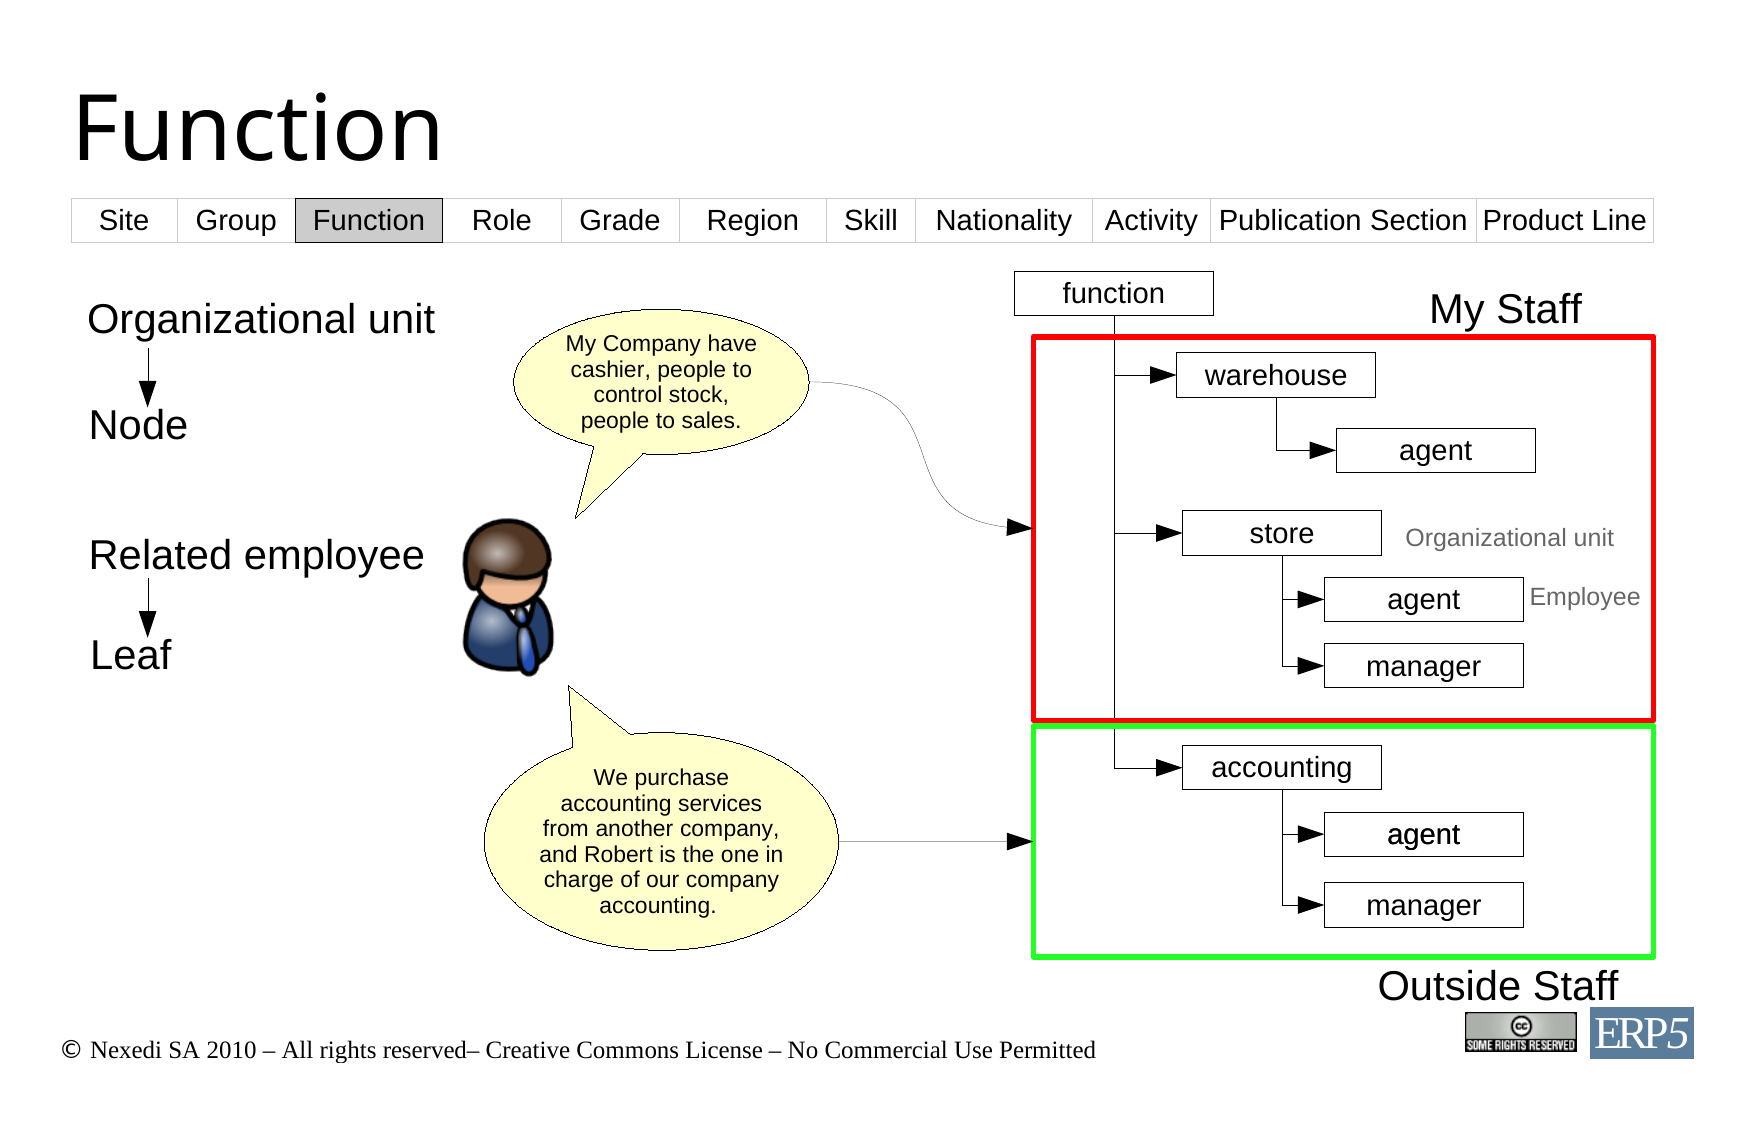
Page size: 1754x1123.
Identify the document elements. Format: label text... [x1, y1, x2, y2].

text_box Function [295, 198, 443, 243]
text_box Grade [561, 198, 679, 243]
picture [425, 513, 592, 680]
text_box Product Line [1476, 198, 1654, 243]
text_box warehouse [1176, 352, 1376, 398]
text_box Leaf [90, 632, 172, 679]
text_box manager [1324, 643, 1524, 688]
text_box Nationality [915, 198, 1092, 243]
text_box store [1182, 510, 1382, 556]
text_box Group [177, 198, 295, 243]
picture [1465, 1012, 1577, 1052]
text_box Skill [826, 198, 915, 243]
text_box Related employee [88, 531, 426, 579]
text_box Site [71, 198, 177, 243]
text_box manager [1324, 882, 1524, 928]
text_box My Company have cashier, people to control stock, people to sales. [513, 309, 810, 513]
text_box Employee [1529, 582, 1642, 611]
text_box function [1014, 271, 1214, 316]
text_box We purchase accounting services from another company, and Robert is the one in charge of our company accounting. [484, 685, 839, 951]
text_box Activity [1092, 198, 1210, 243]
text_box Role [443, 198, 561, 243]
text_box Outside Staff [1377, 962, 1619, 1010]
text_box accounting [1182, 745, 1382, 790]
text_box Node [88, 401, 189, 449]
text_box agent [1324, 577, 1524, 622]
text_box Organizational unit [87, 295, 436, 342]
text_box My Staff [1429, 286, 1582, 333]
text_box agent [1336, 428, 1536, 473]
text_box Region [679, 198, 826, 243]
text_box Publication Section [1210, 198, 1476, 243]
text_box Organizational unit [1405, 523, 1615, 552]
text_box agent [1324, 812, 1524, 857]
title Function [71, 63, 1707, 187]
